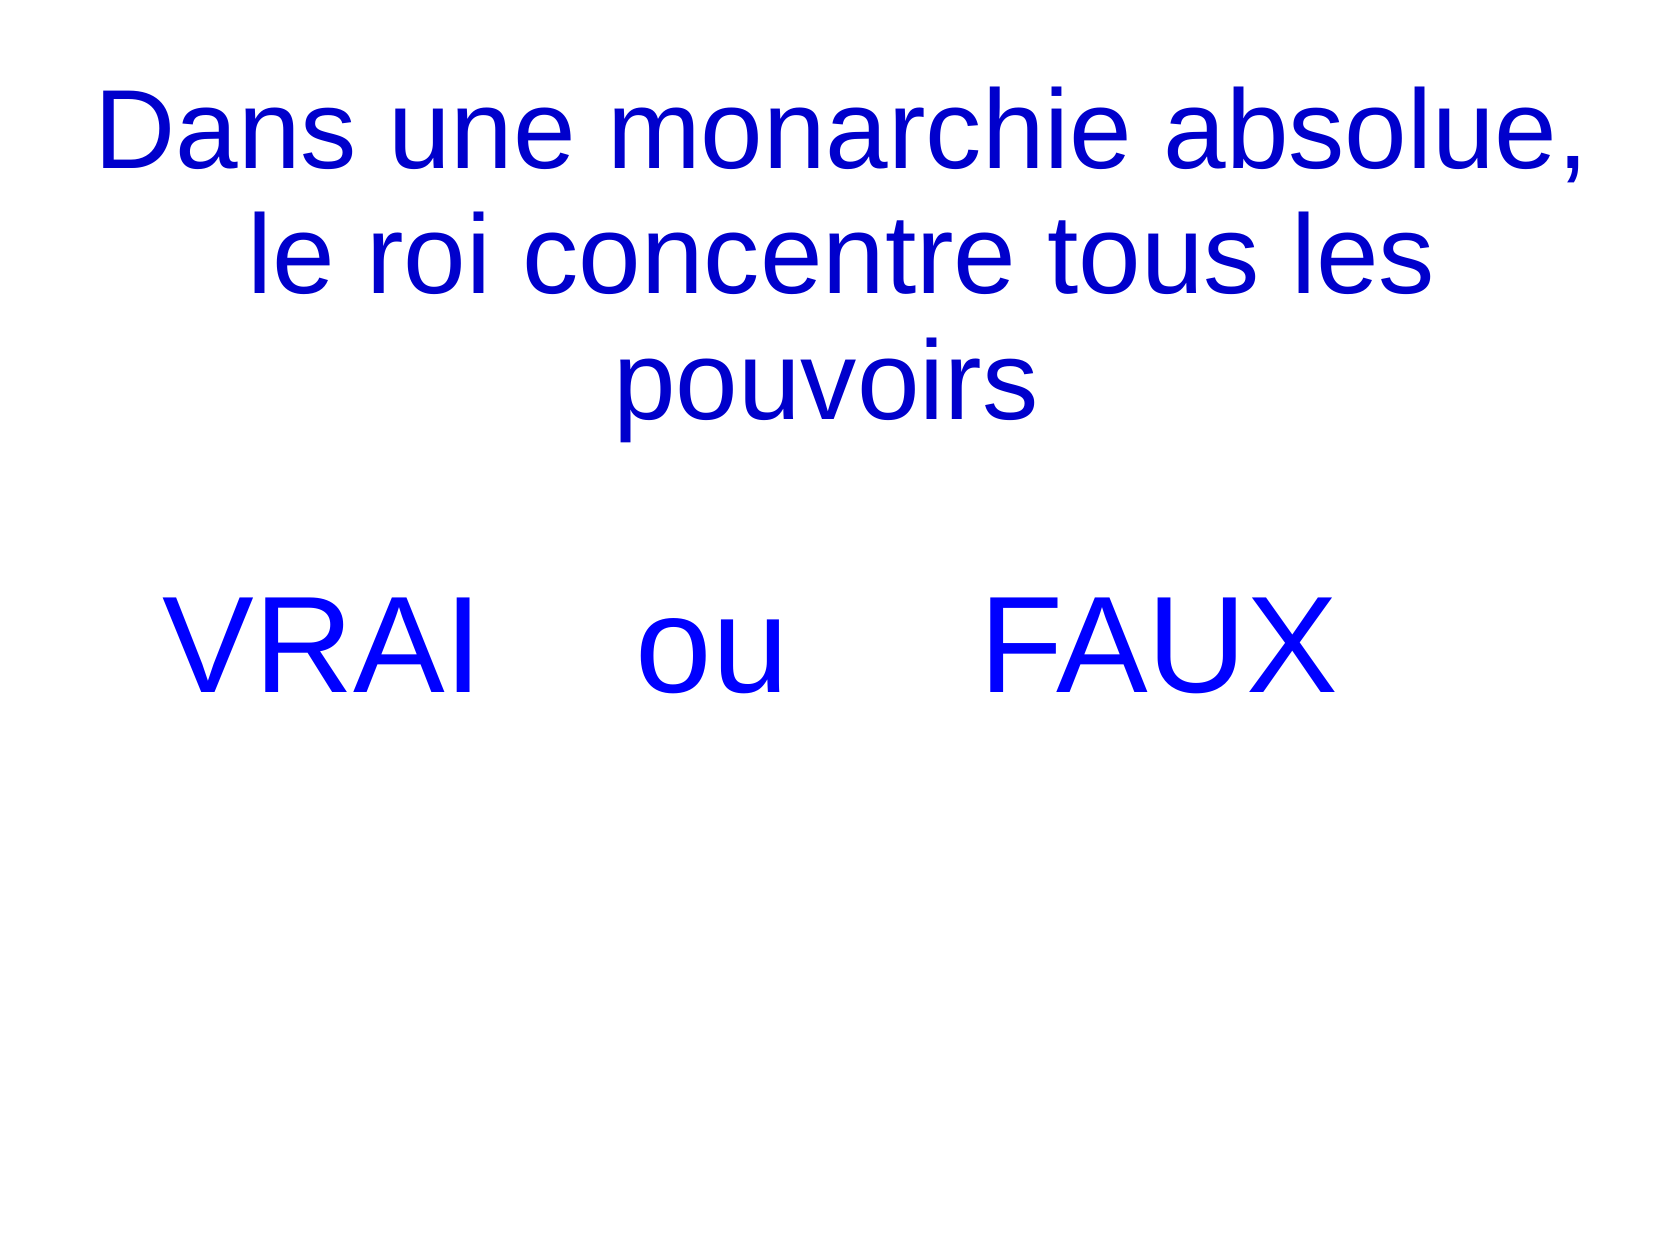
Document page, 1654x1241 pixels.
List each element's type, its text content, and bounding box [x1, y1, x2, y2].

text_box Dans une monarchie absolue, le roi concentre tous les pouvoirs [59, 59, 1625, 451]
text_box VRAI ou FAUX [147, 561, 1477, 730]
